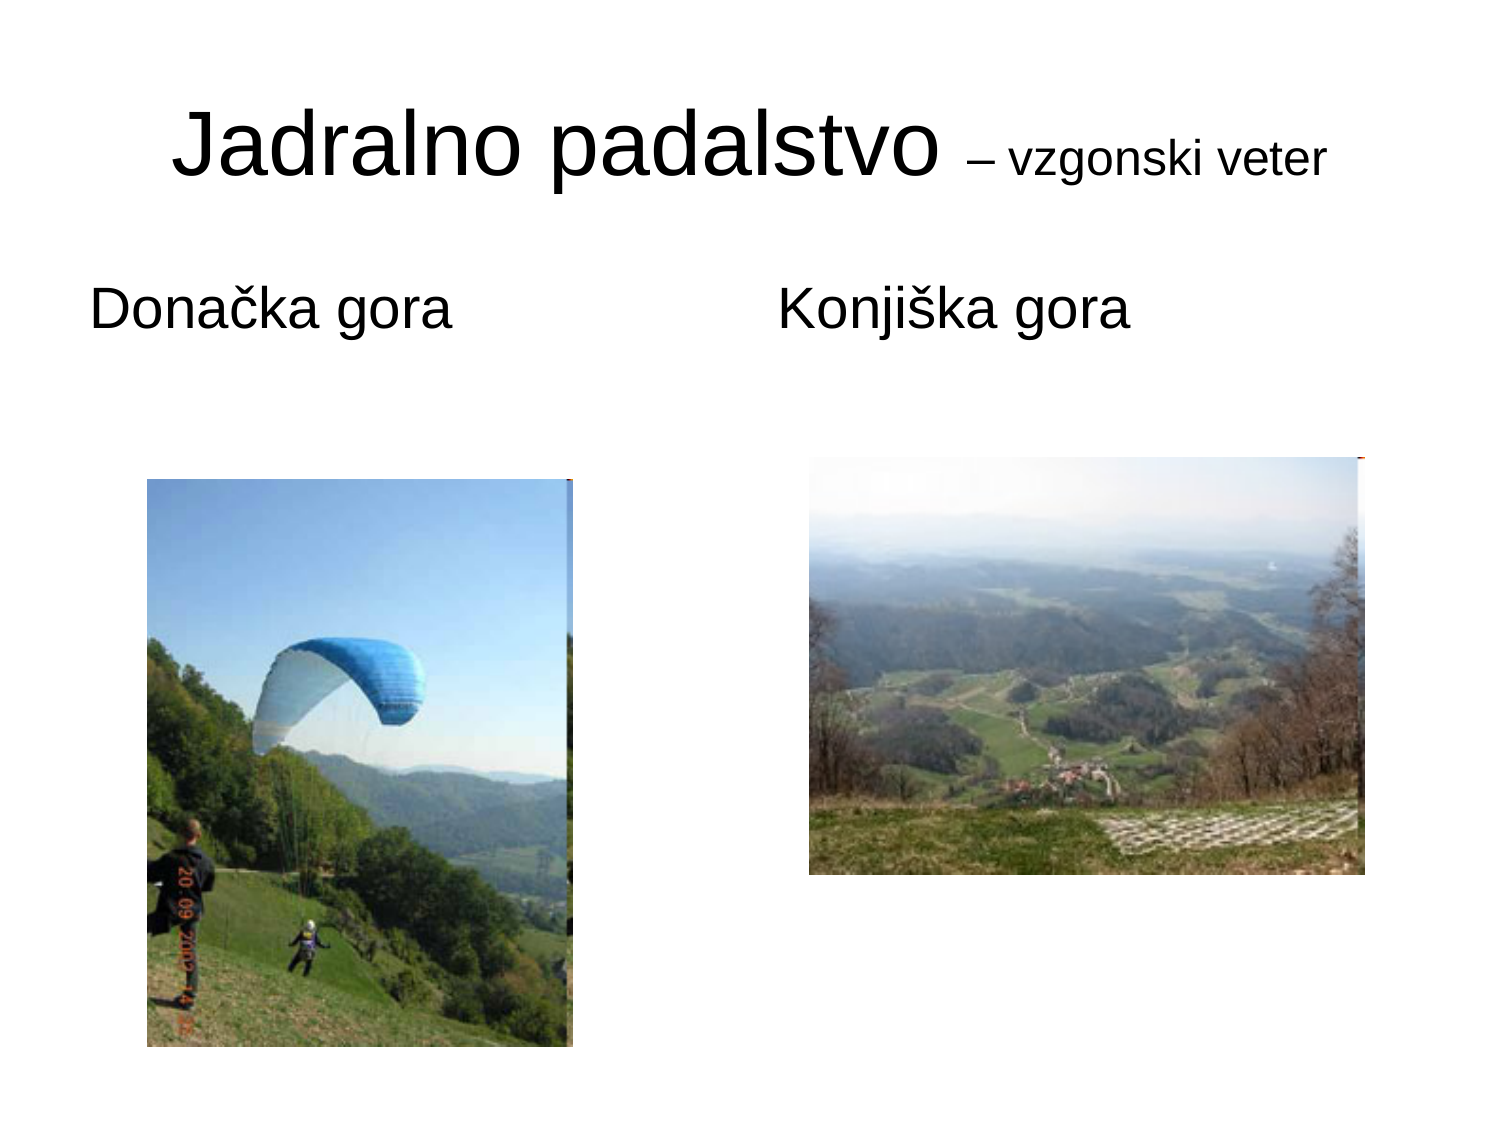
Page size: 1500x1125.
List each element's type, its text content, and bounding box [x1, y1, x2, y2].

picture [147, 479, 573, 1047]
list Konjiška gora [763, 262, 1425, 1006]
title Jadralno padalstvo – vzgonski veter [75, 45, 1426, 233]
picture [809, 457, 1365, 875]
list Donačka gora [74, 262, 737, 1006]
